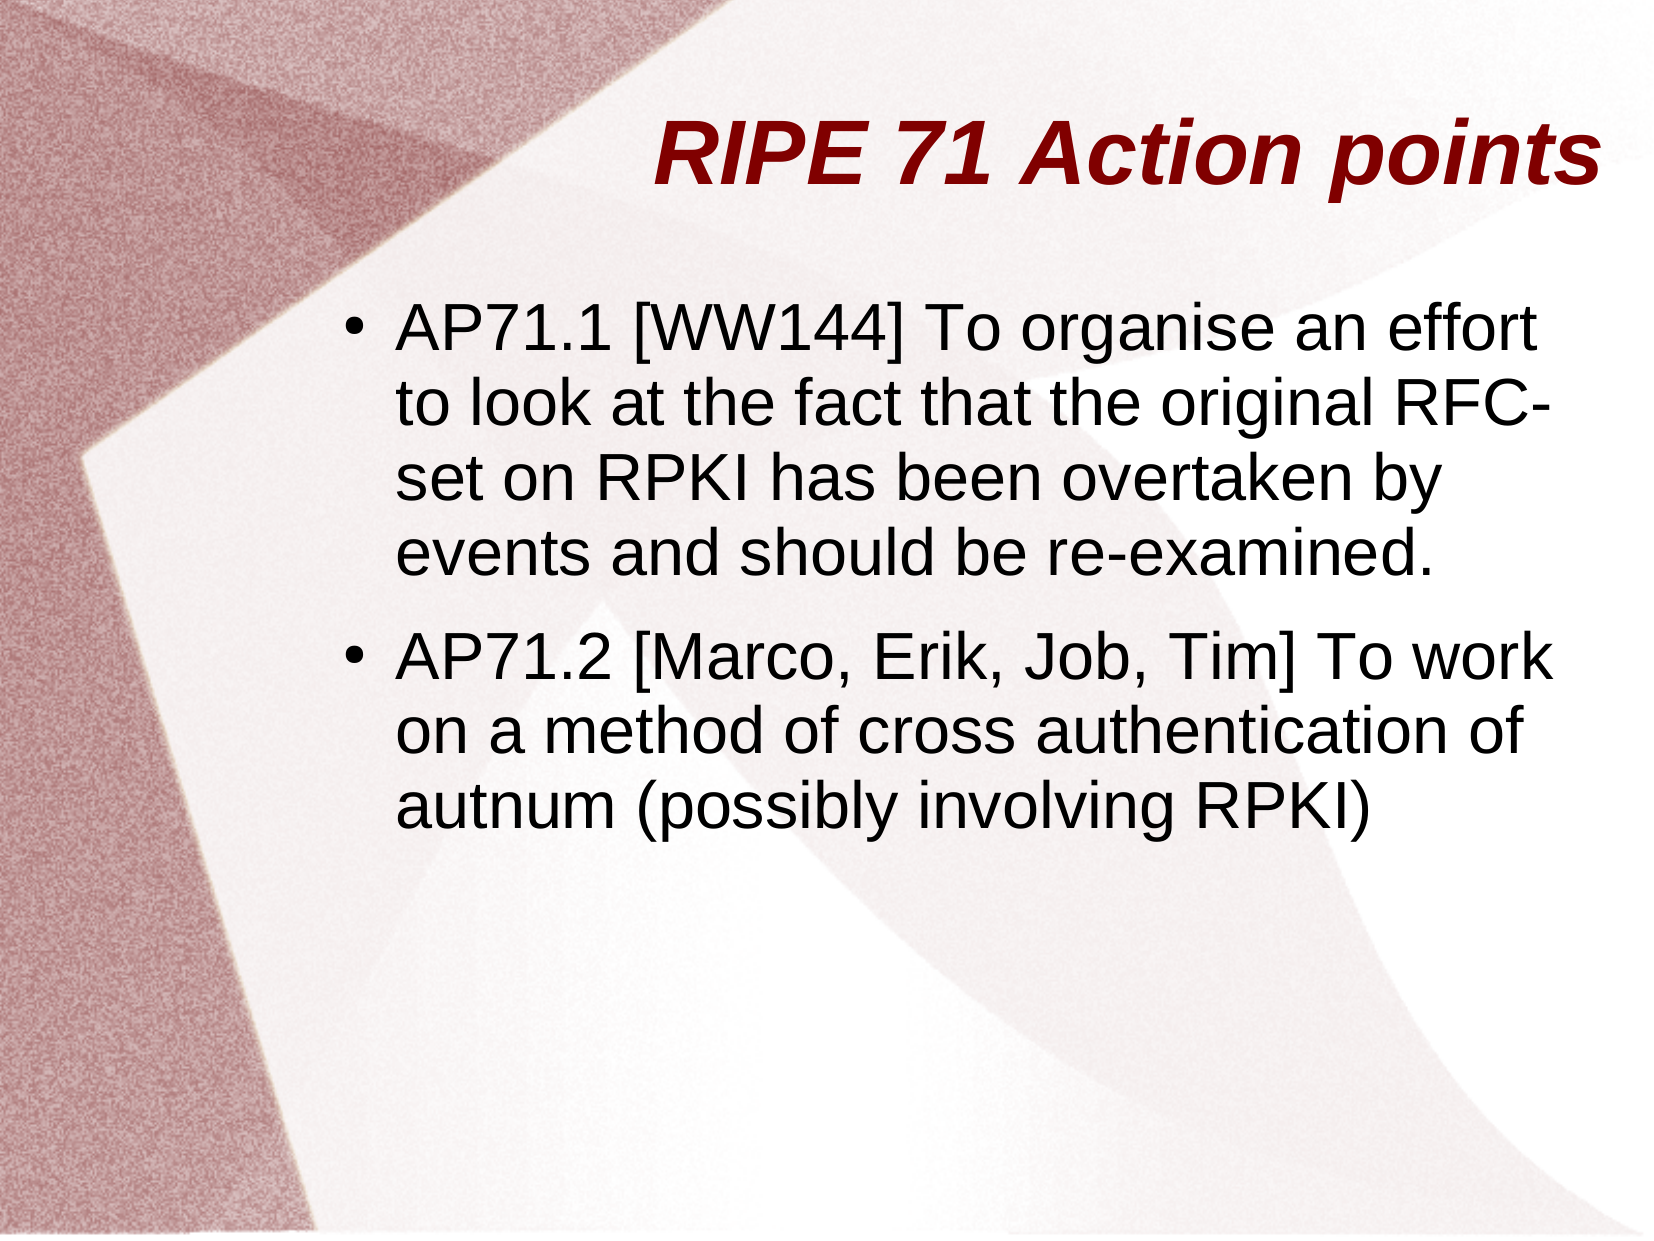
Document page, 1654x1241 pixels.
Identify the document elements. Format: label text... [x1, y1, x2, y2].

picture [0, 0, 1654, 1241]
title RIPE 71 Action points [596, 49, 1607, 257]
list AP71.1 [WW144] To organise an effort to look at the fact that the original RFC-set on RPKI has been overtaken by events and should be re-examined. AP71.2 [Marco, Erik, Job, Tim] To work on a method of cross authentication of autnum (possibly involving RPKI) [324, 290, 1601, 1010]
